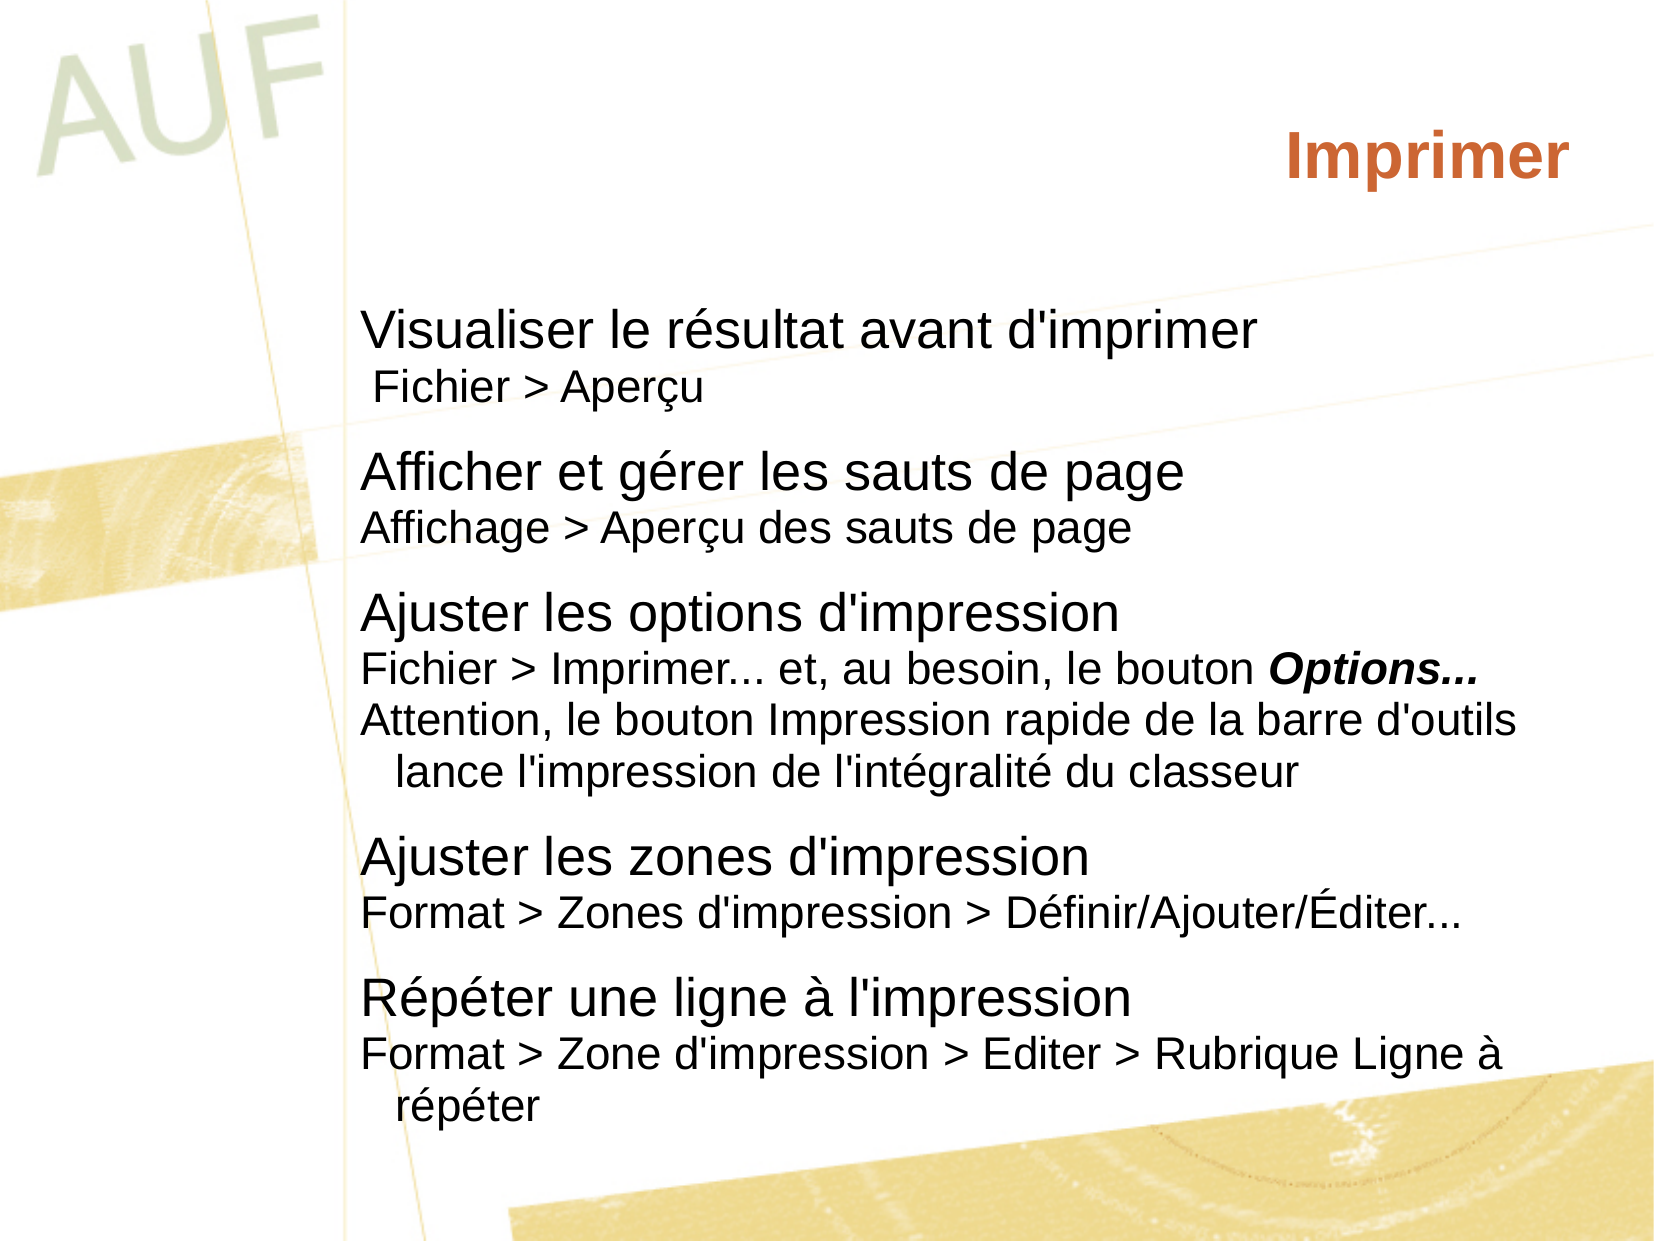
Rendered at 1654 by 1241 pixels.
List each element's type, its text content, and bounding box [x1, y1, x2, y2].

subtitle Visualiser le résultat avant d'imprimer Fichier > Aperçu Afficher et gérer les sauts de page Affichage > Aperçu des sauts de page Ajuster les options d'impression Fichier > Imprimer... et, au besoin, le bouton Options... Attention, le bouton Impression rapide de la barre d'outils lance l'impression de l'intégralité du classeur Ajuster les zones d'impression Format > Zones d'impression > Définir/Ajouter/Éditer... Répéter une ligne à l'impression Format > Zone d'impression > Editer > Rubrique Ligne à répéter [324, 279, 1571, 1152]
picture [0, 0, 1654, 1241]
title Imprimer [324, 59, 1571, 252]
